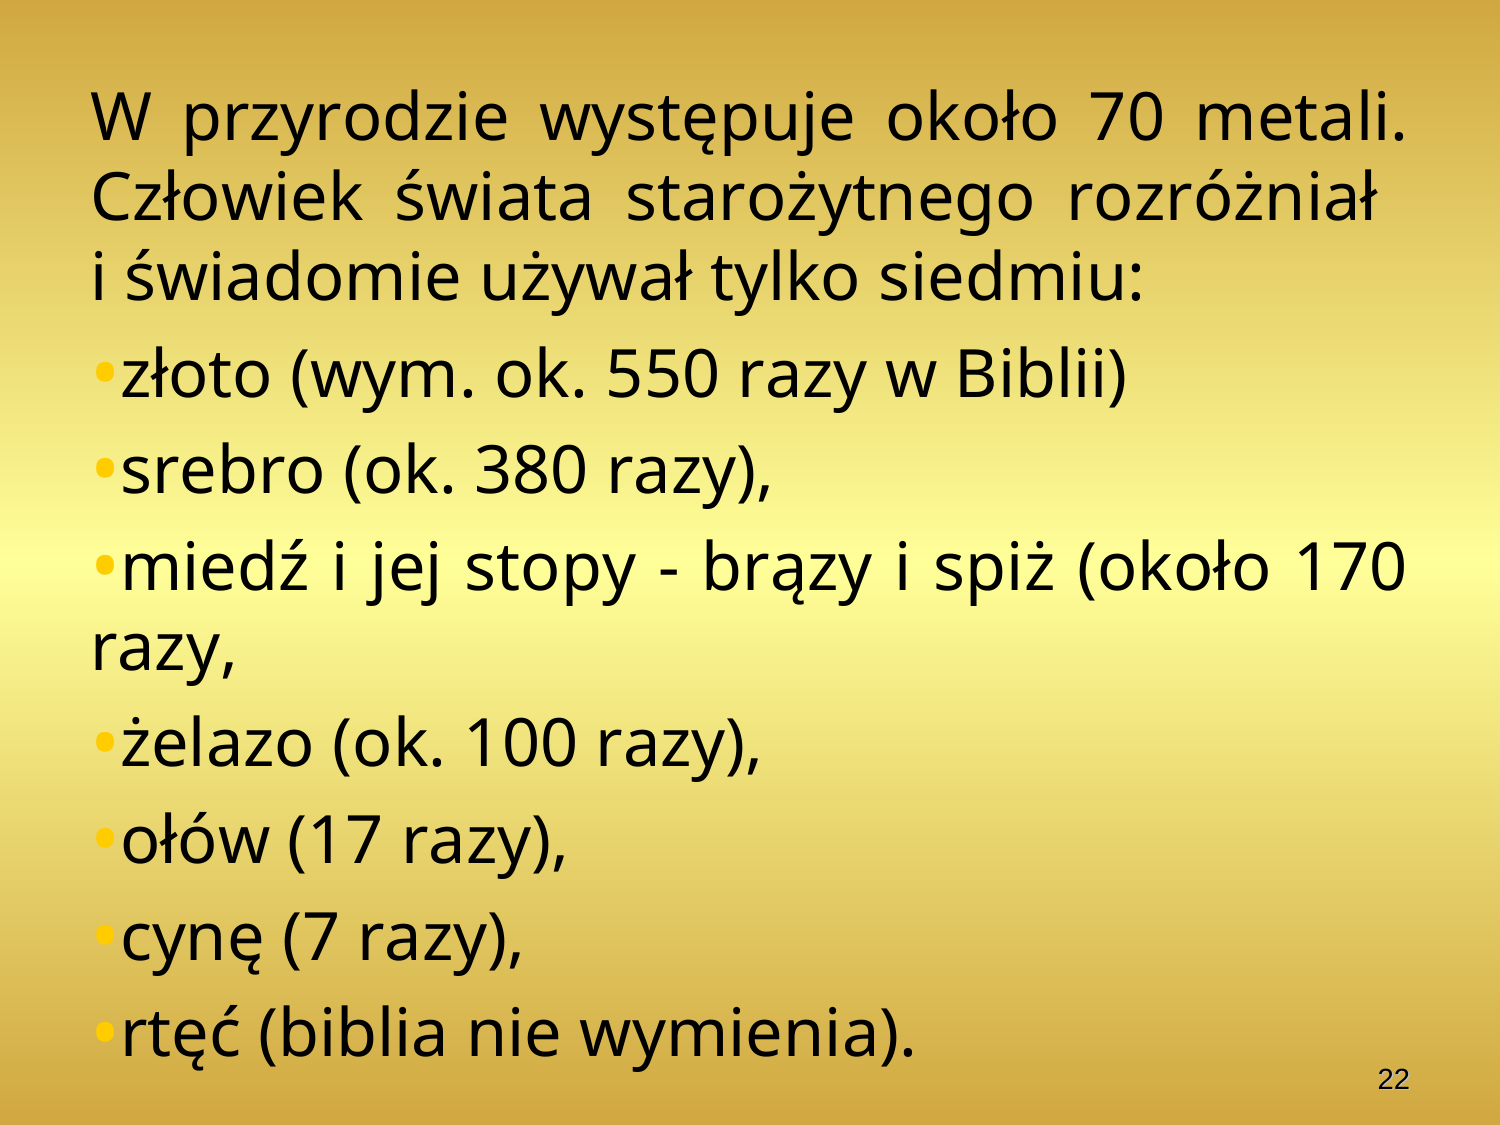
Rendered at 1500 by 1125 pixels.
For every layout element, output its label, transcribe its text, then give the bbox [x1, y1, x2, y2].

list W przyrodzie występuje około 70 metali. Człowiek świata starożytnego rozróżniał i świadomie używał tylko siedmiu: złoto (wym. ok. 550 razy w Biblii) srebro (ok. 380 razy), miedź i jej stopy - brązy i spiż (około 170 razy, żelazo (ok. 100 razy), ołów (17 razy), cynę (7 razy), rtęć (biblia nie wymienia). [75, 66, 1426, 1125]
